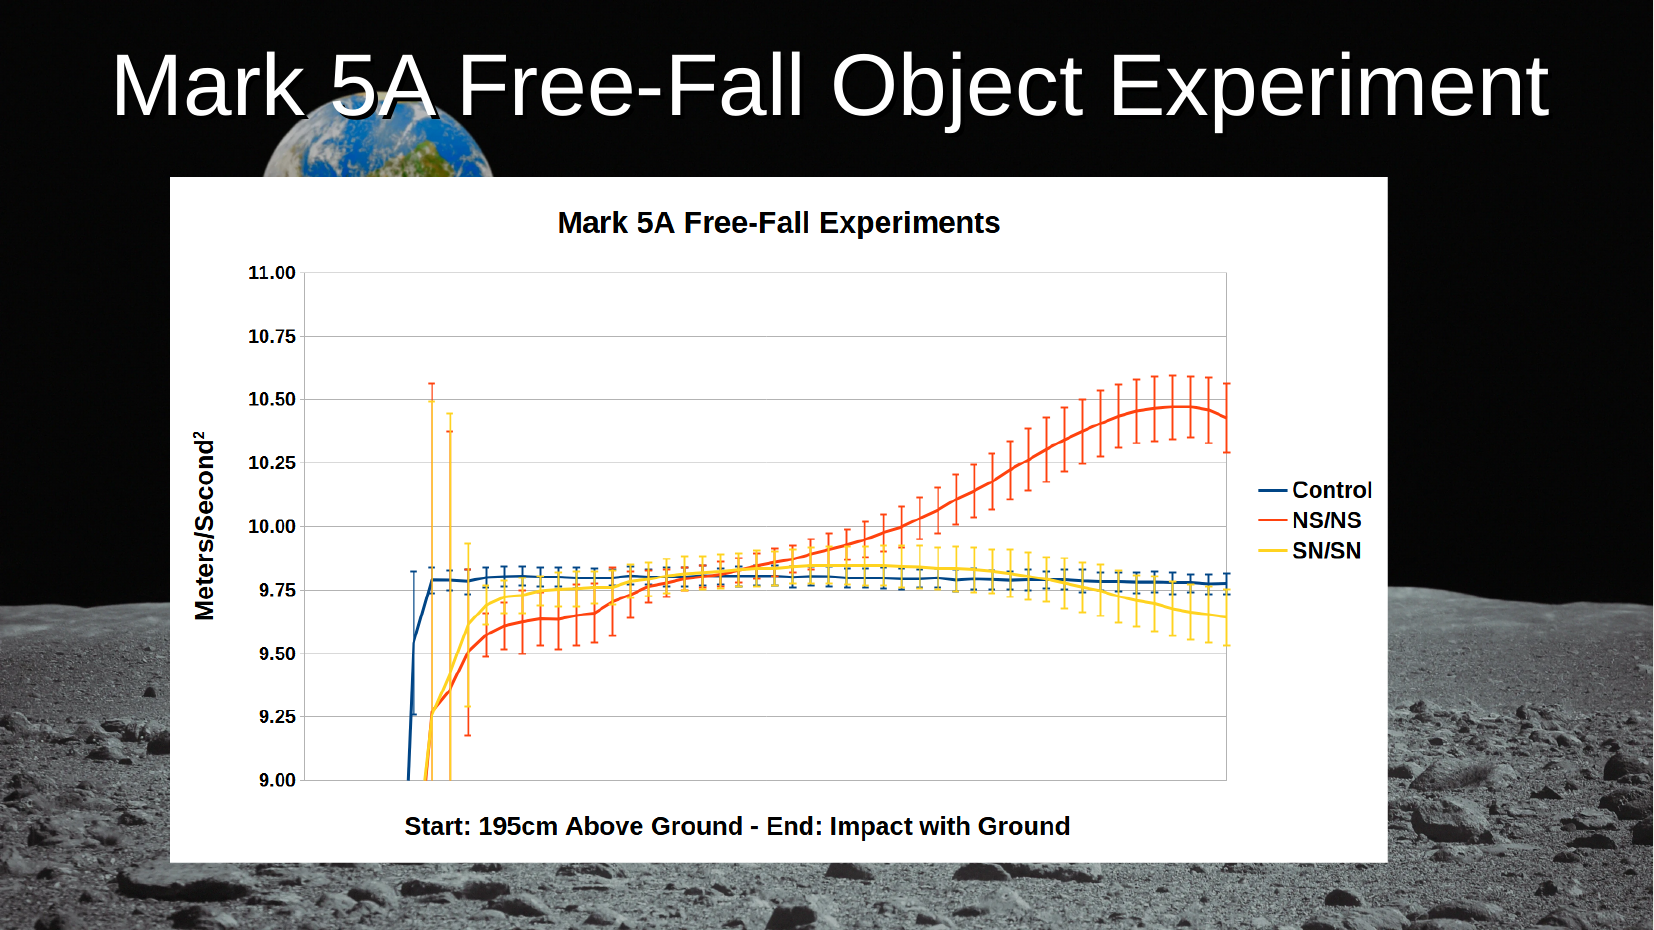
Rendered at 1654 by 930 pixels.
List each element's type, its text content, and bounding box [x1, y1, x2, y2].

picture [0, 0, 1654, 930]
title Mark 5A Free-Fall Object Experiment [87, 0, 1576, 188]
